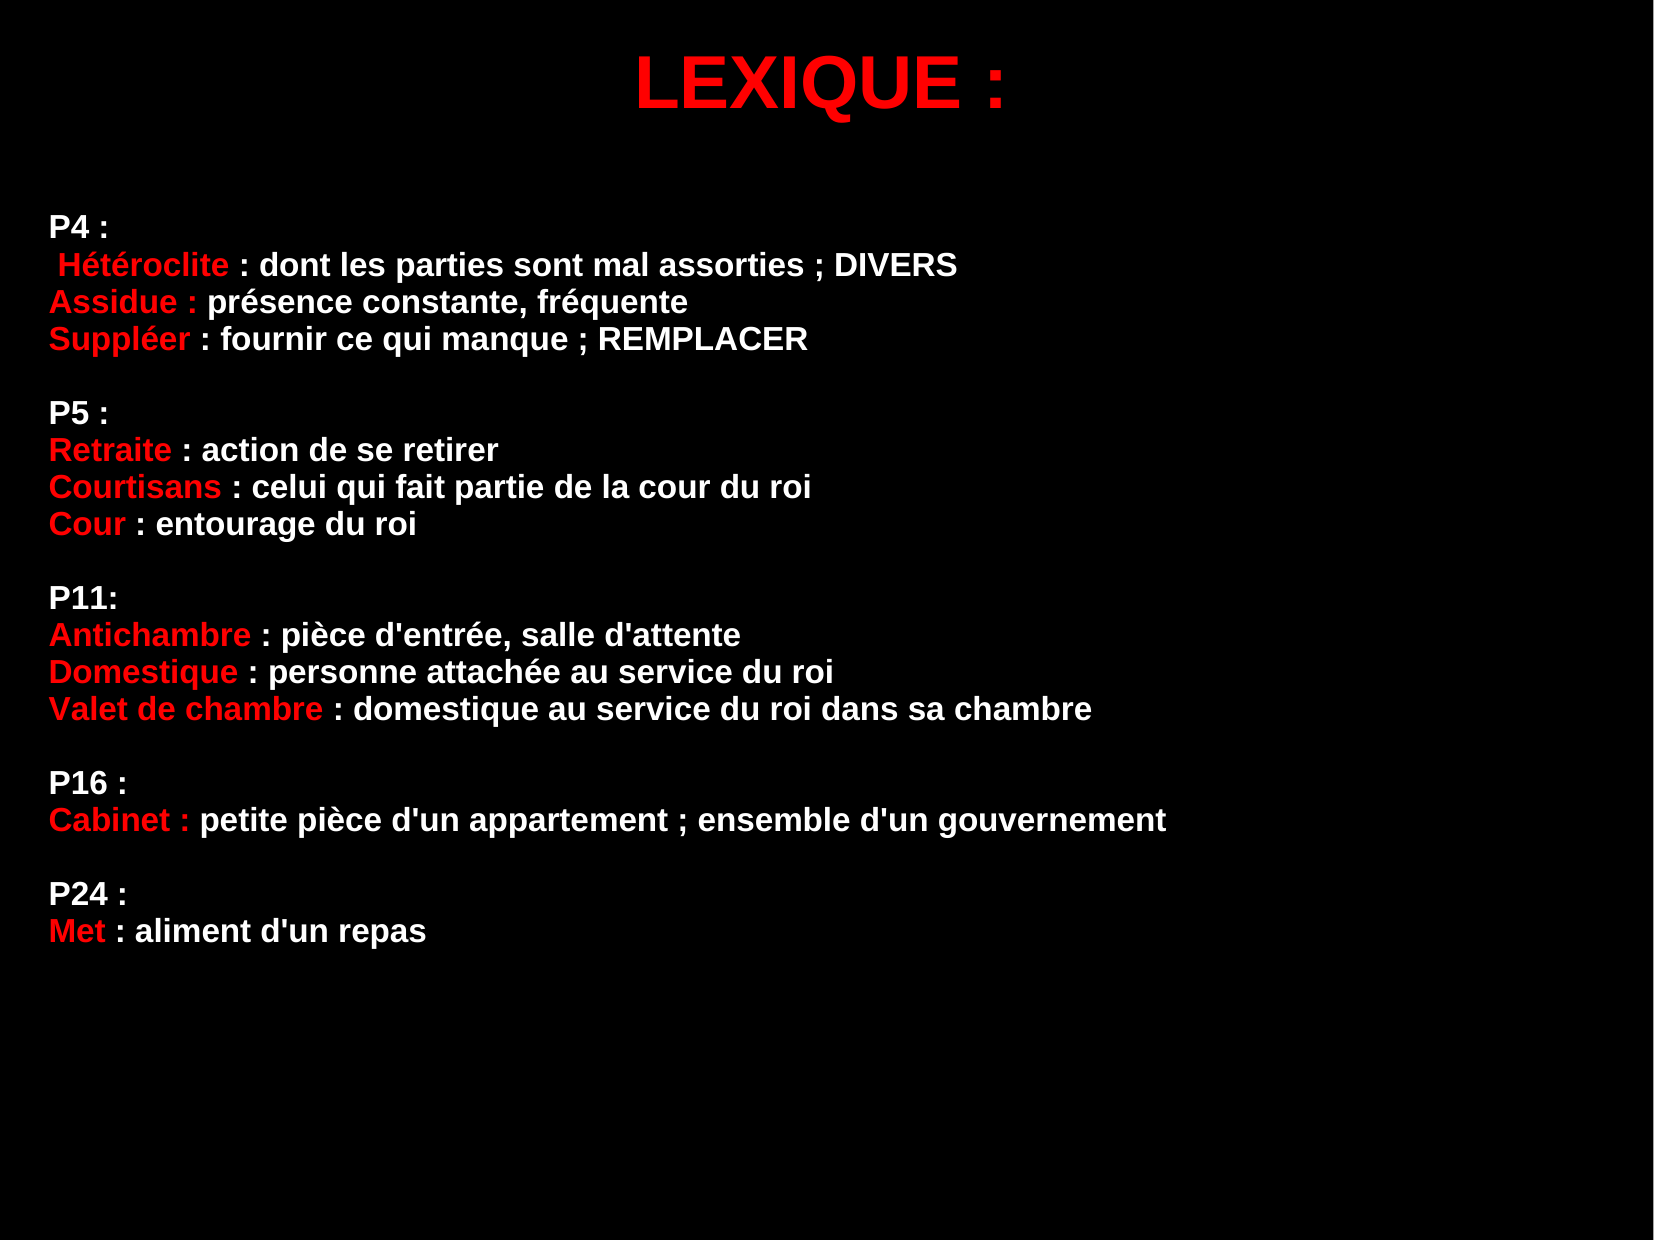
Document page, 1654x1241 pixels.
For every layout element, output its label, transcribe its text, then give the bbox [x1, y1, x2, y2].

text_box LEXIQUE : P4 : Hétéroclite : dont les parties sont mal assorties ; DIVERS Assidue : présence constante, fréquente Suppléer : fournir ce qui manque ; REMPLACER P5 : Retraite : action de se retirer Courtisans : celui qui fait partie de la cour du roi Cour : entourage du roi P11: Antichambre : pièce d'entrée, salle d'attente Domestique : personne attachée au service du roi Valet de chambre : domestique au service du roi dans sa chambre P16 : Cabinet : petite pièce d'un appartement ; ensemble d'un gouvernement P24 : Met : aliment d'un repas [33, 33, 1630, 1021]
